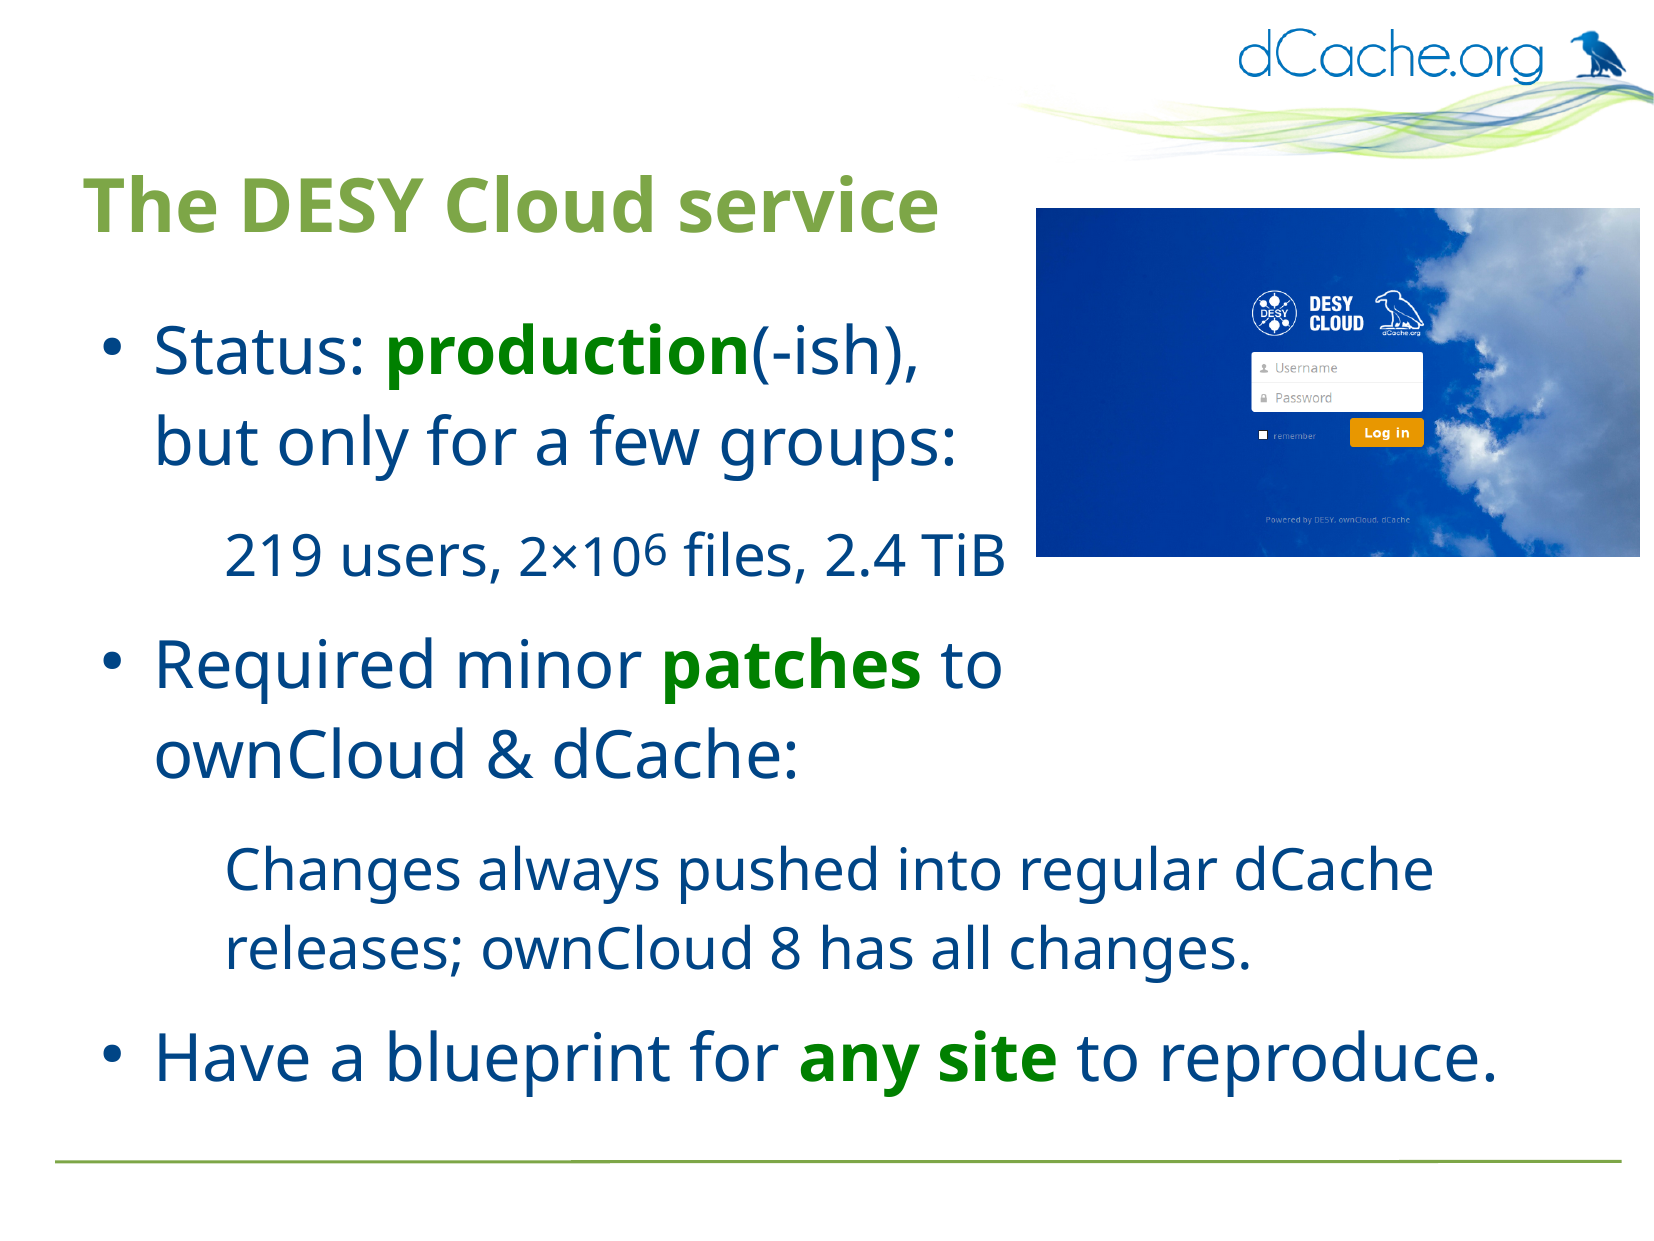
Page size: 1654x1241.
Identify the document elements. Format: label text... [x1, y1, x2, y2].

title The DESY Cloud service [82, 155, 1605, 252]
list Status: production(-ish), but only for a few groups: 219 users, 2×106 files, 2.4 TiB Required minor patches to ownCloud & dCache: Changes always pushed into regular dCache releases; ownCloud 8 has all changes. Have a blueprint for any site to reproduce. [82, 302, 1571, 1131]
picture [956, 16, 1654, 169]
picture [1036, 208, 1640, 557]
